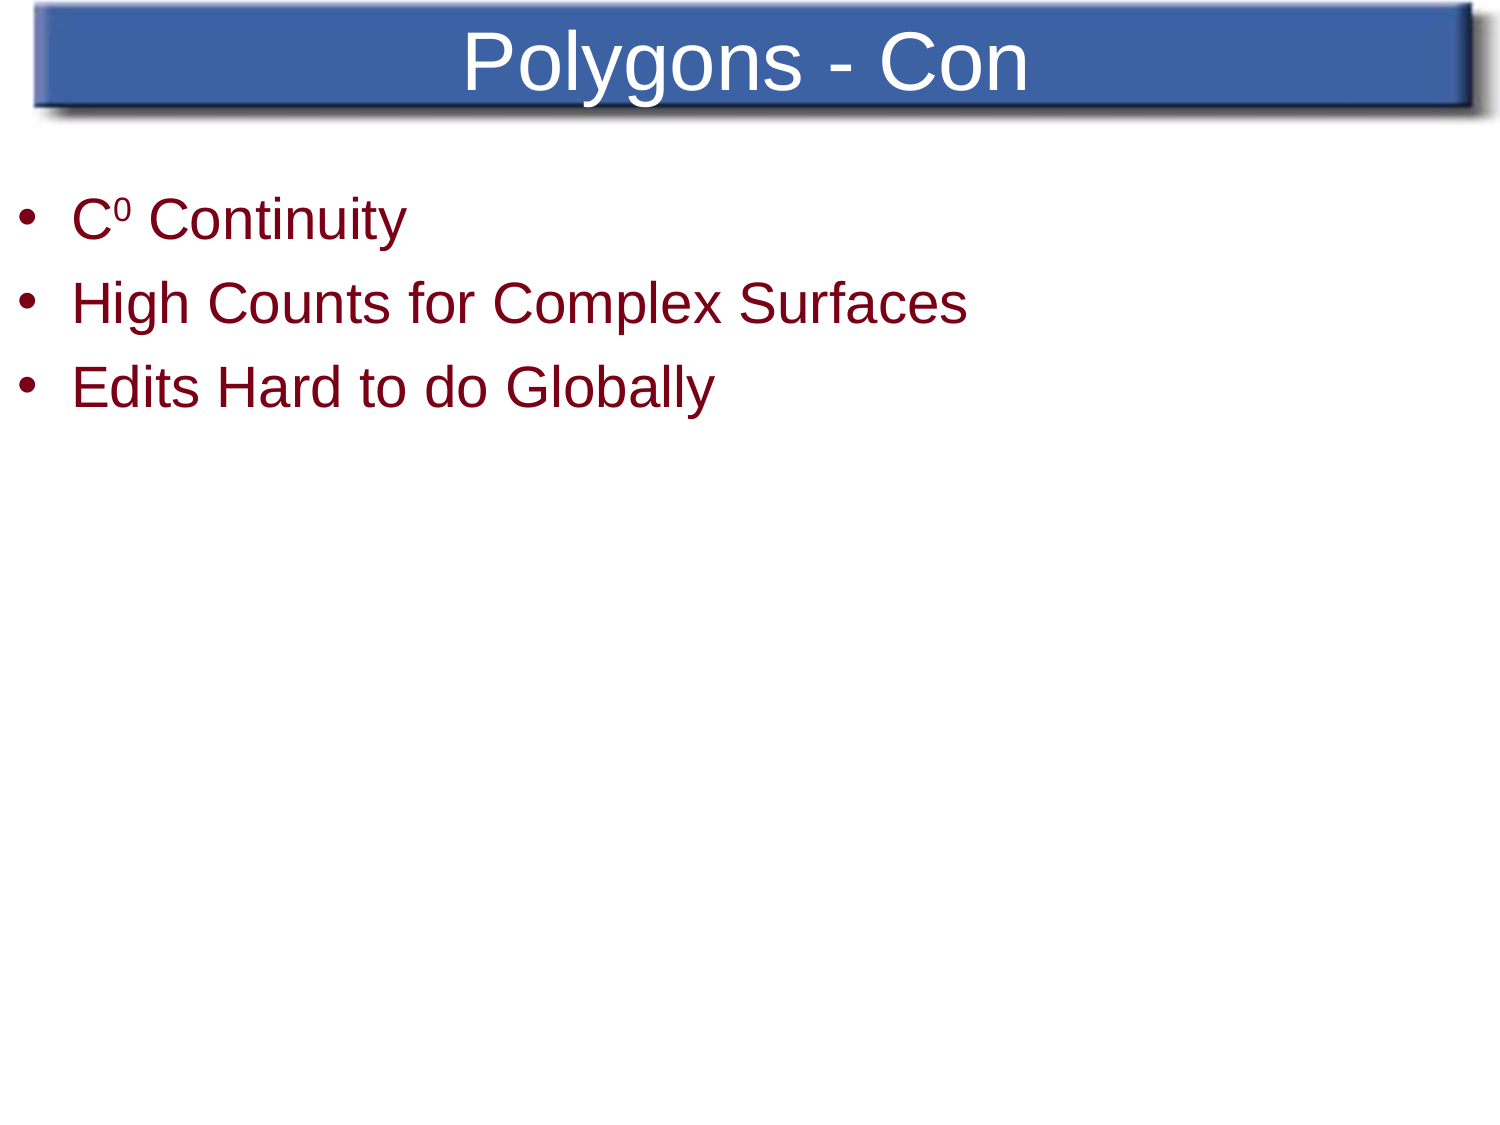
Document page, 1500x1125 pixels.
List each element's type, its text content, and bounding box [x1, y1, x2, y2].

list C0 Continuity High Counts for Complex Surfaces Edits Hard to do Globally [3, 173, 1498, 1026]
title Polygons - Con [0, 0, 1493, 114]
picture [32, 0, 1500, 127]
